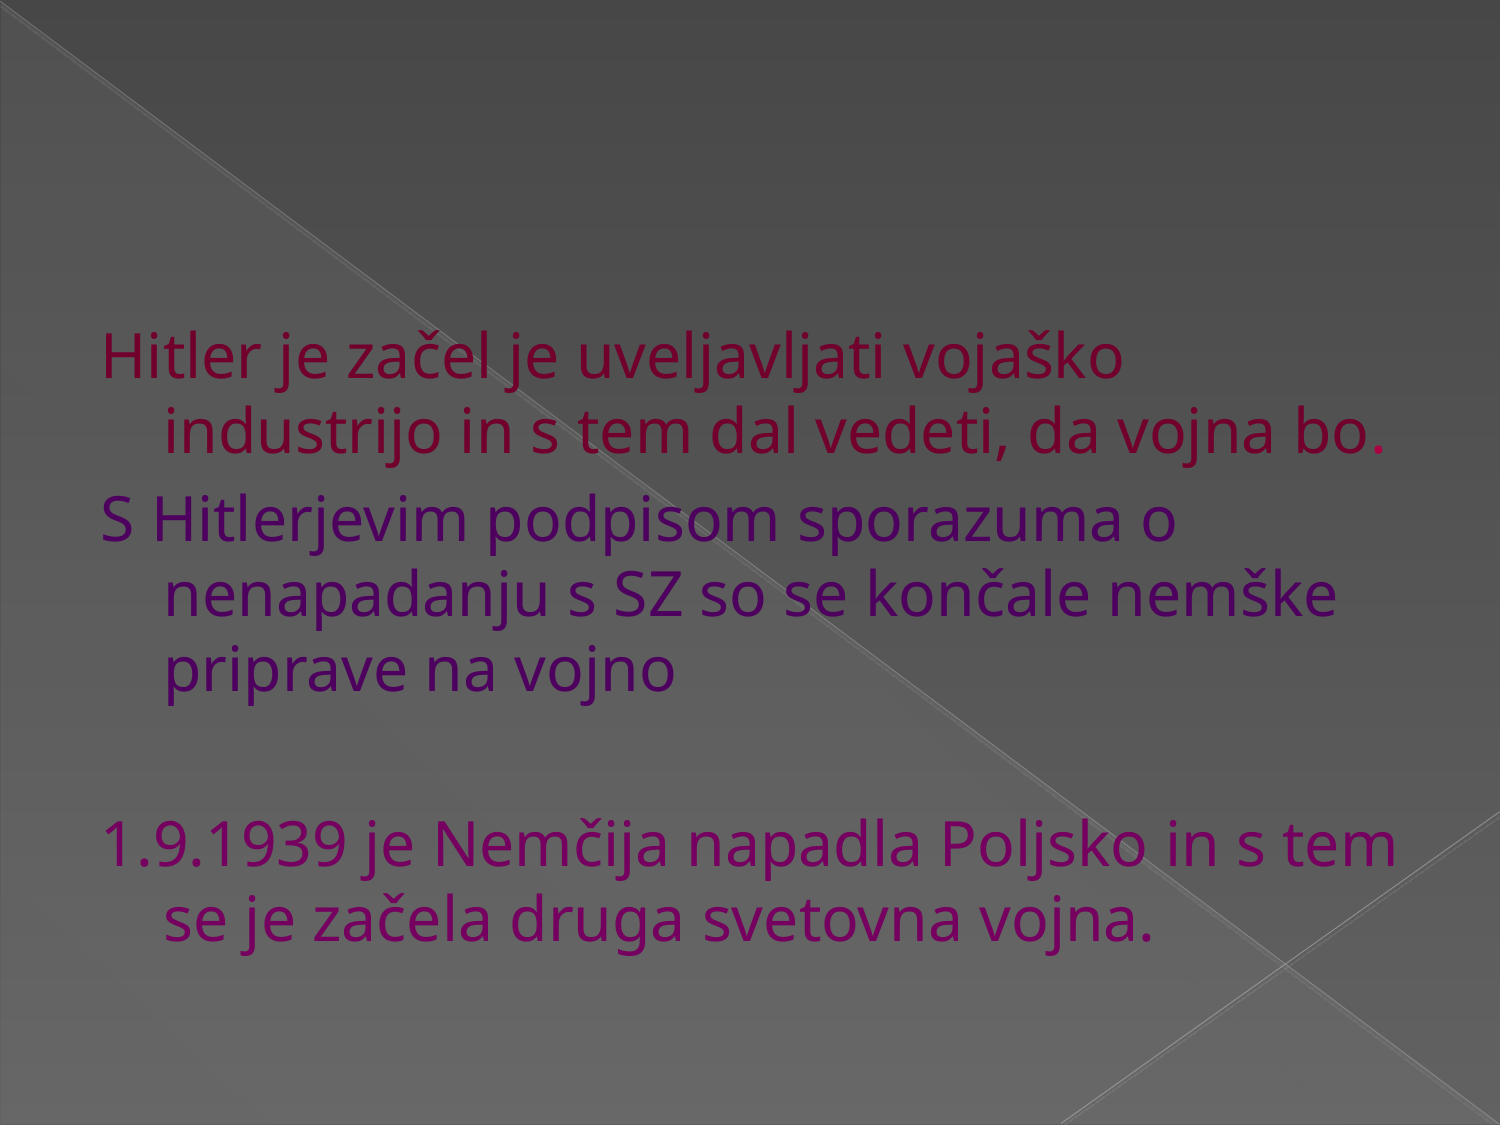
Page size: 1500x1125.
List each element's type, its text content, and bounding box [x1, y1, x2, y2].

list Hitler je začel je uveljavljati vojaško industrijo in s tem dal vedeti, da vojna bo. S Hitlerjevim podpisom sporazuma o nenapadanju s SZ so se končale nemške priprave na vojno 1.9.1939 je Nemčija napadla Poljsko in s tem se je začela druga svetovna vojna. [75, 308, 1425, 1059]
